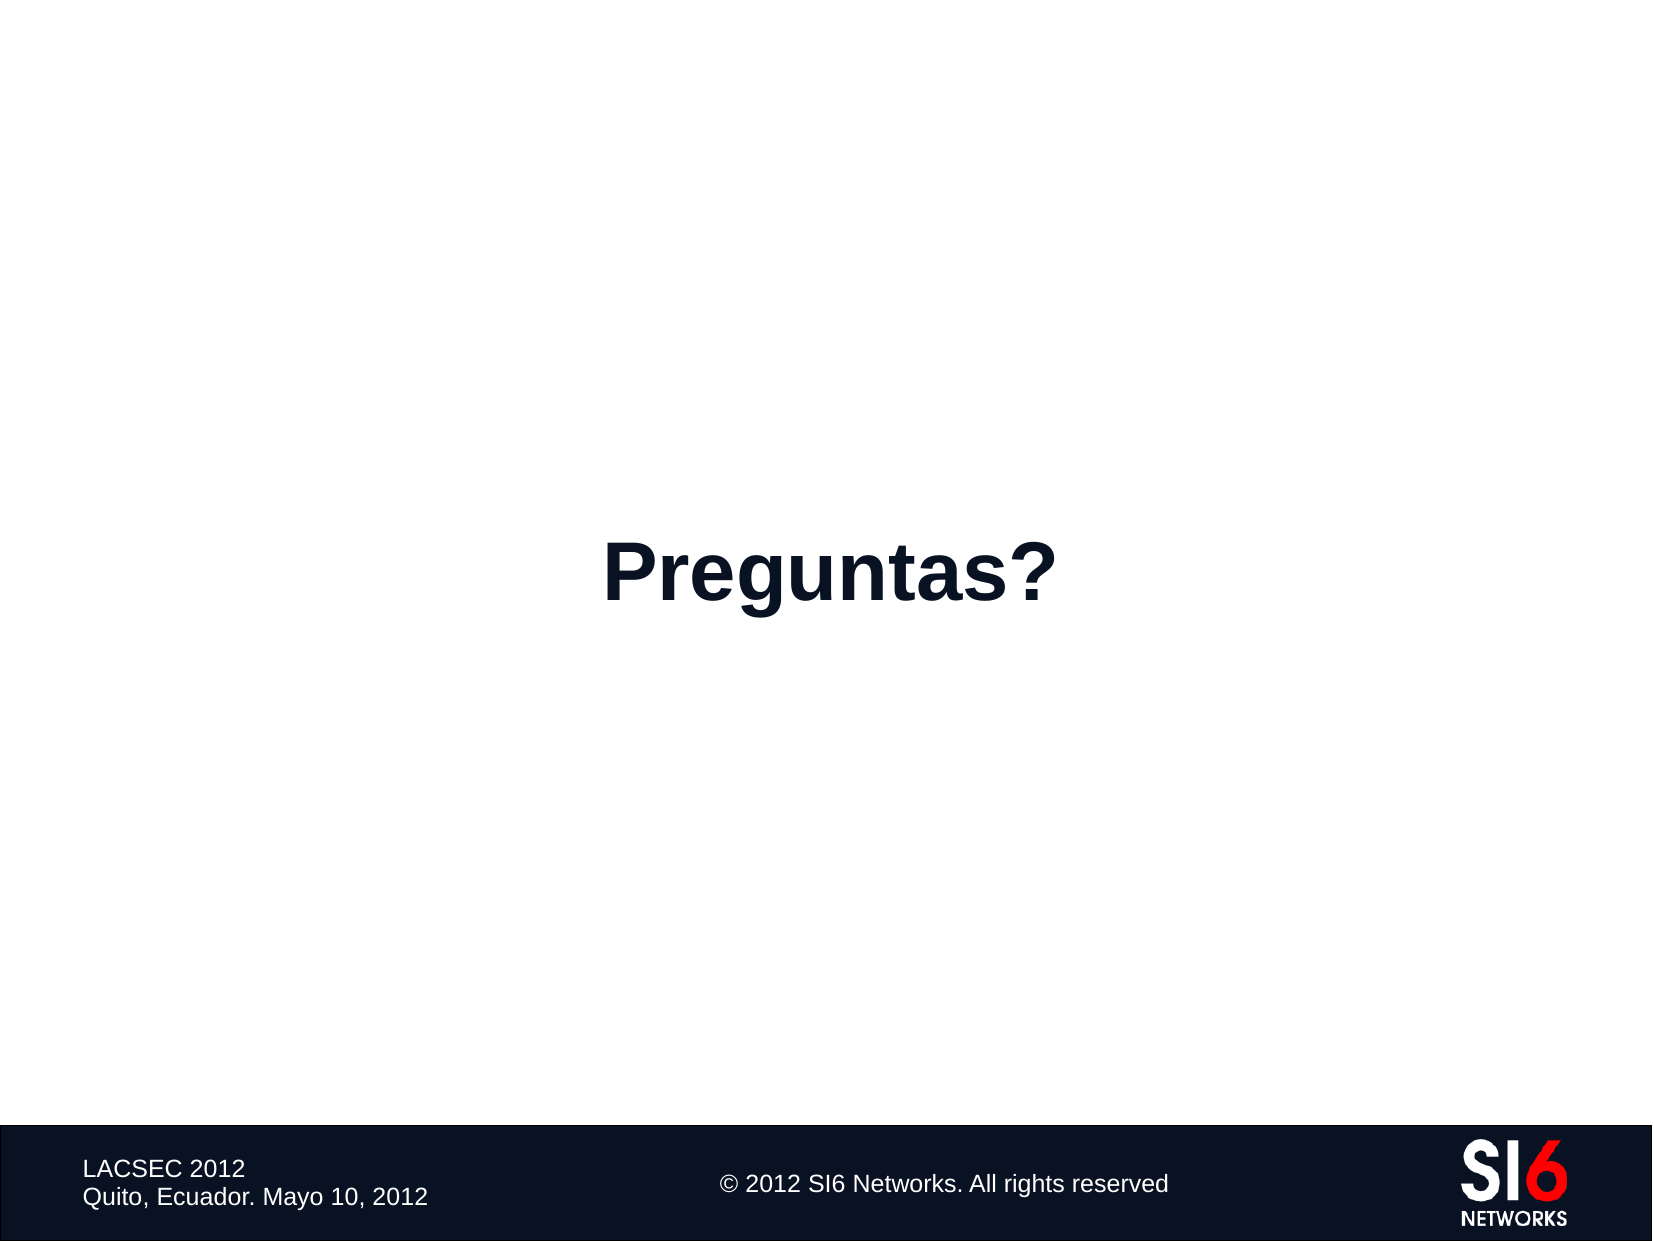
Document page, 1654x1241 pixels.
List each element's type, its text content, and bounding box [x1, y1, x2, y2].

title Preguntas? [86, 467, 1576, 676]
picture [1461, 1139, 1567, 1226]
